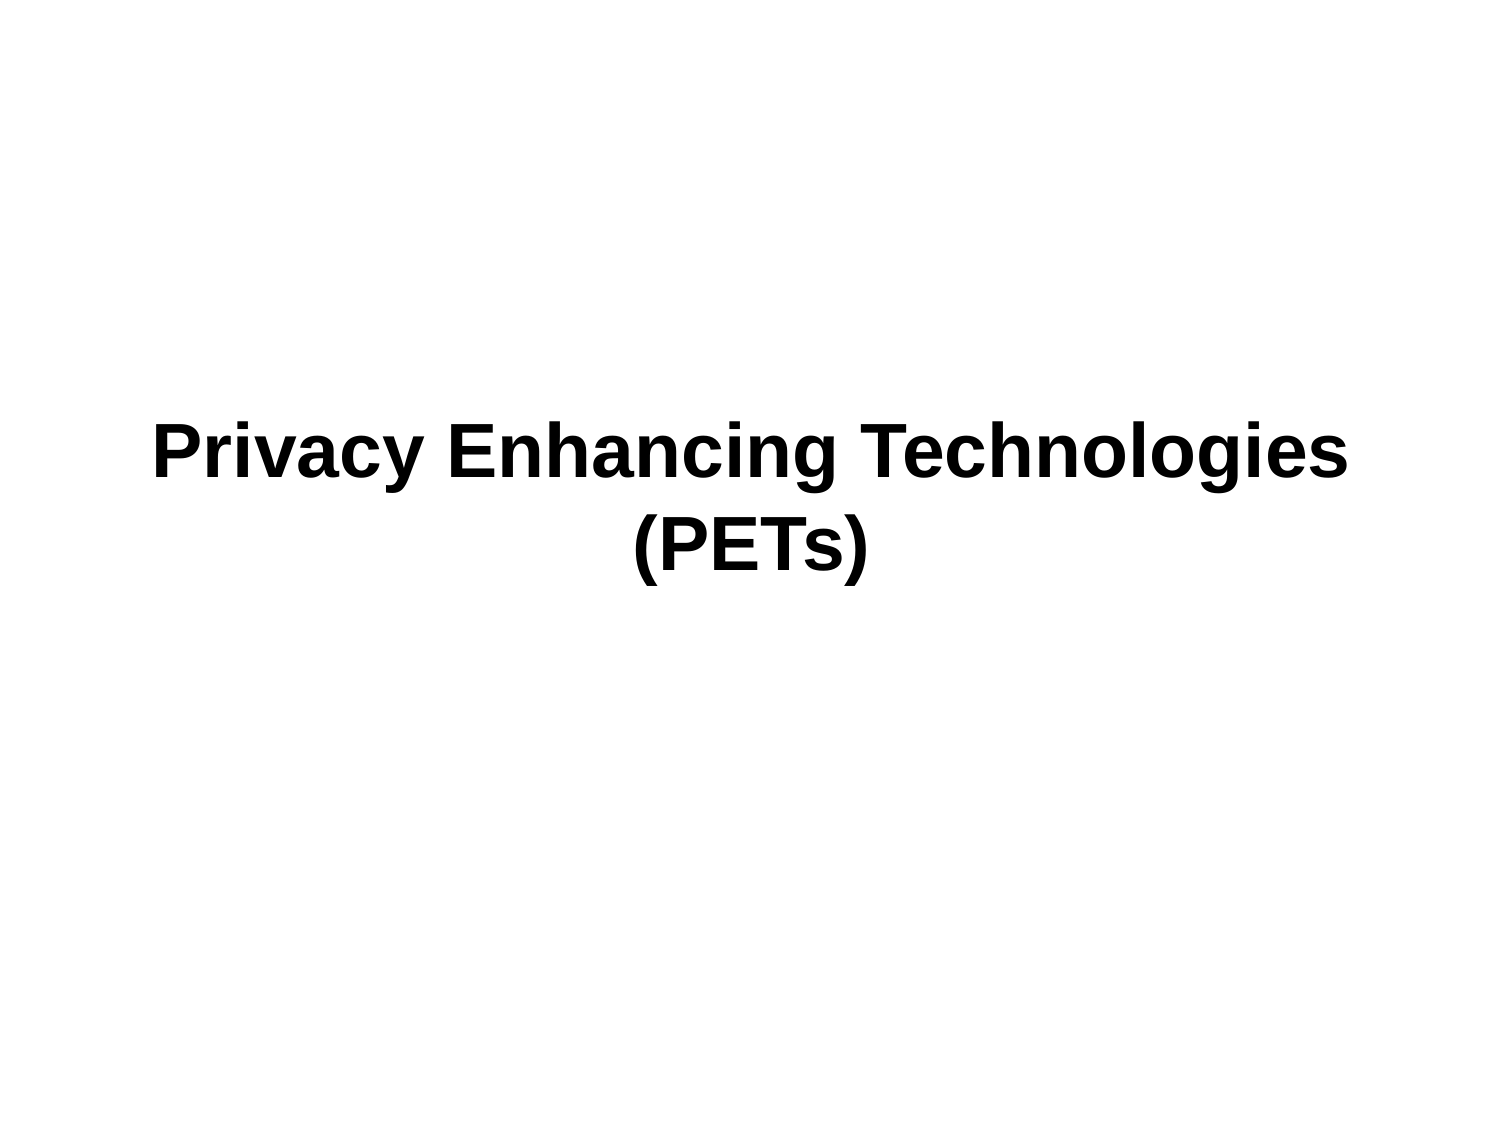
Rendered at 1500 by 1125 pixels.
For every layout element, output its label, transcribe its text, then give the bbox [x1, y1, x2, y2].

title Privacy Enhancing Technologies (PETs) [59, 389, 1409, 593]
